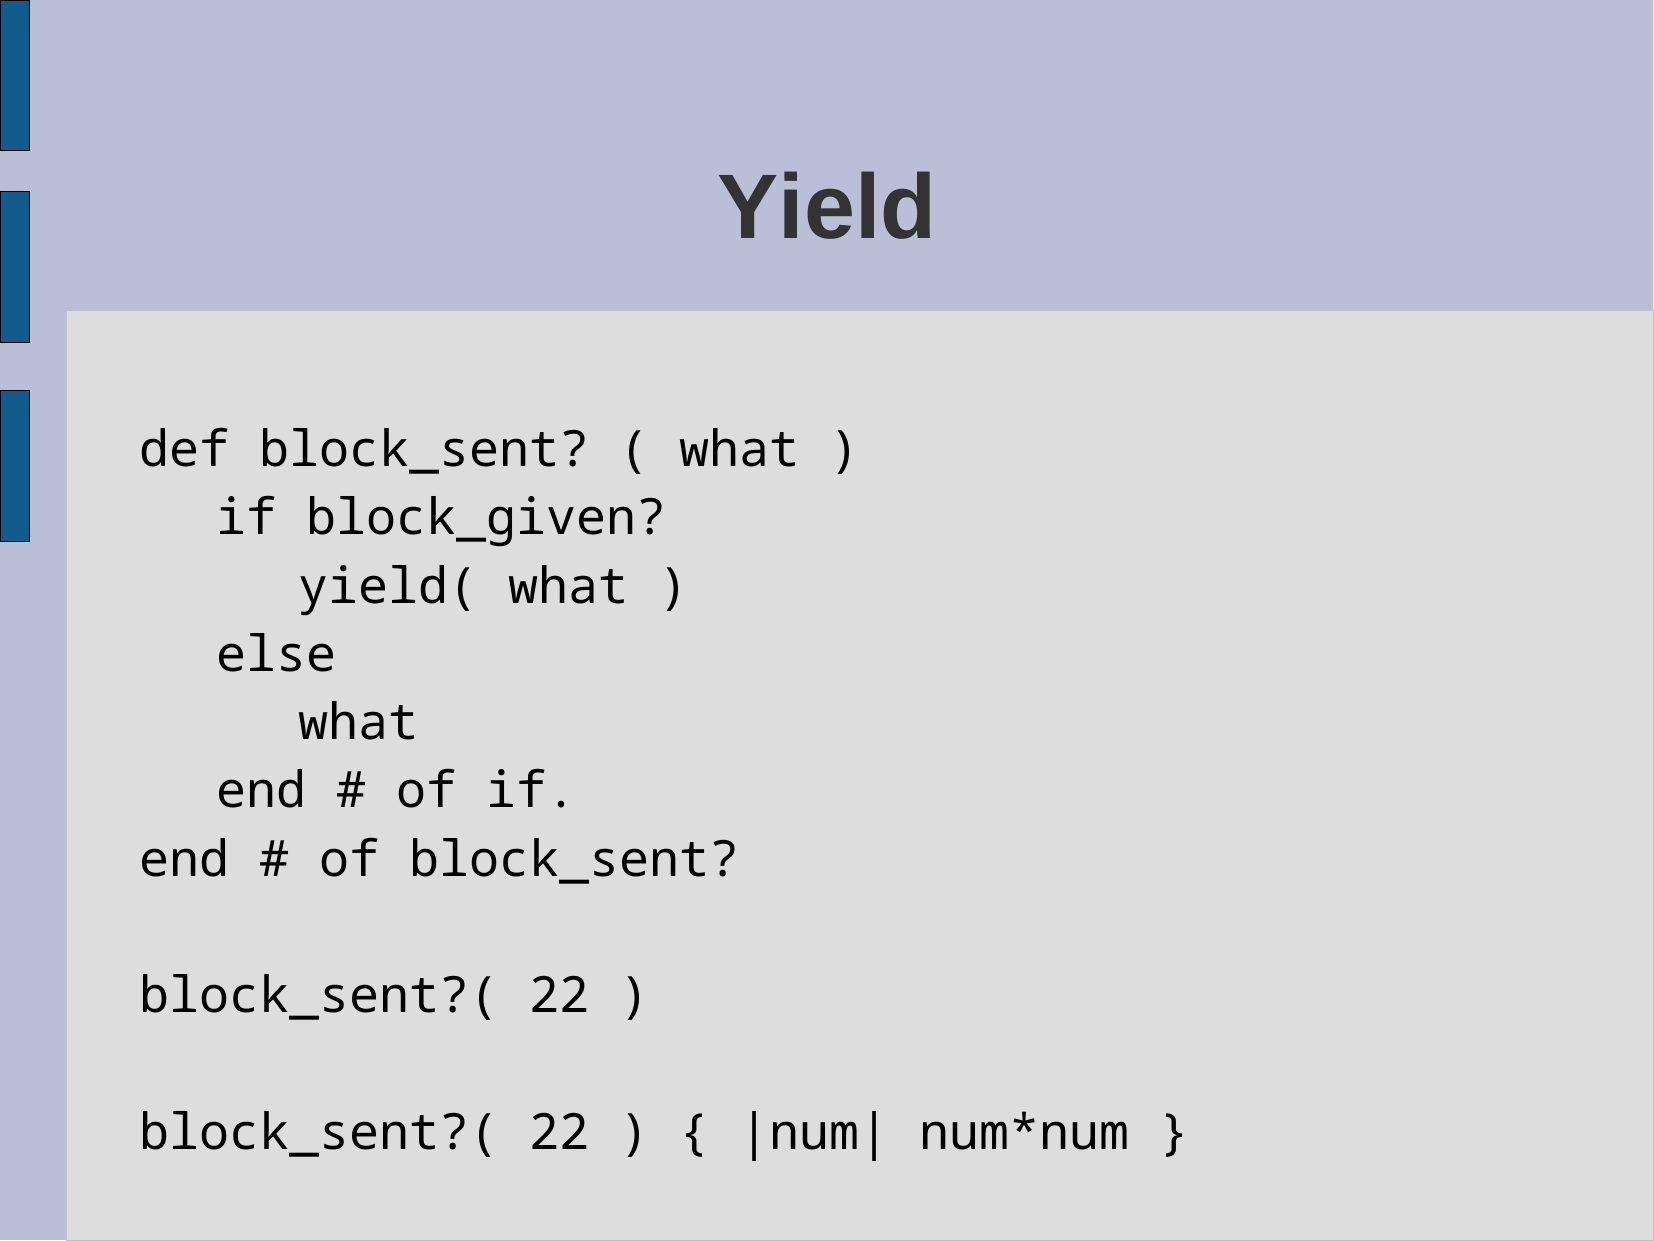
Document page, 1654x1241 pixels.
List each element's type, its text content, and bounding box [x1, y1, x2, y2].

title Yield [121, 102, 1534, 311]
list def block_sent? ( what ) if block_given? yield( what ) else what end # of if. end # of block_sent? block_sent?( 22 ) block_sent?( 22 ) { |num| num*num } block_sent?( 22 ) { |num| num+num } [121, 344, 1534, 1157]
